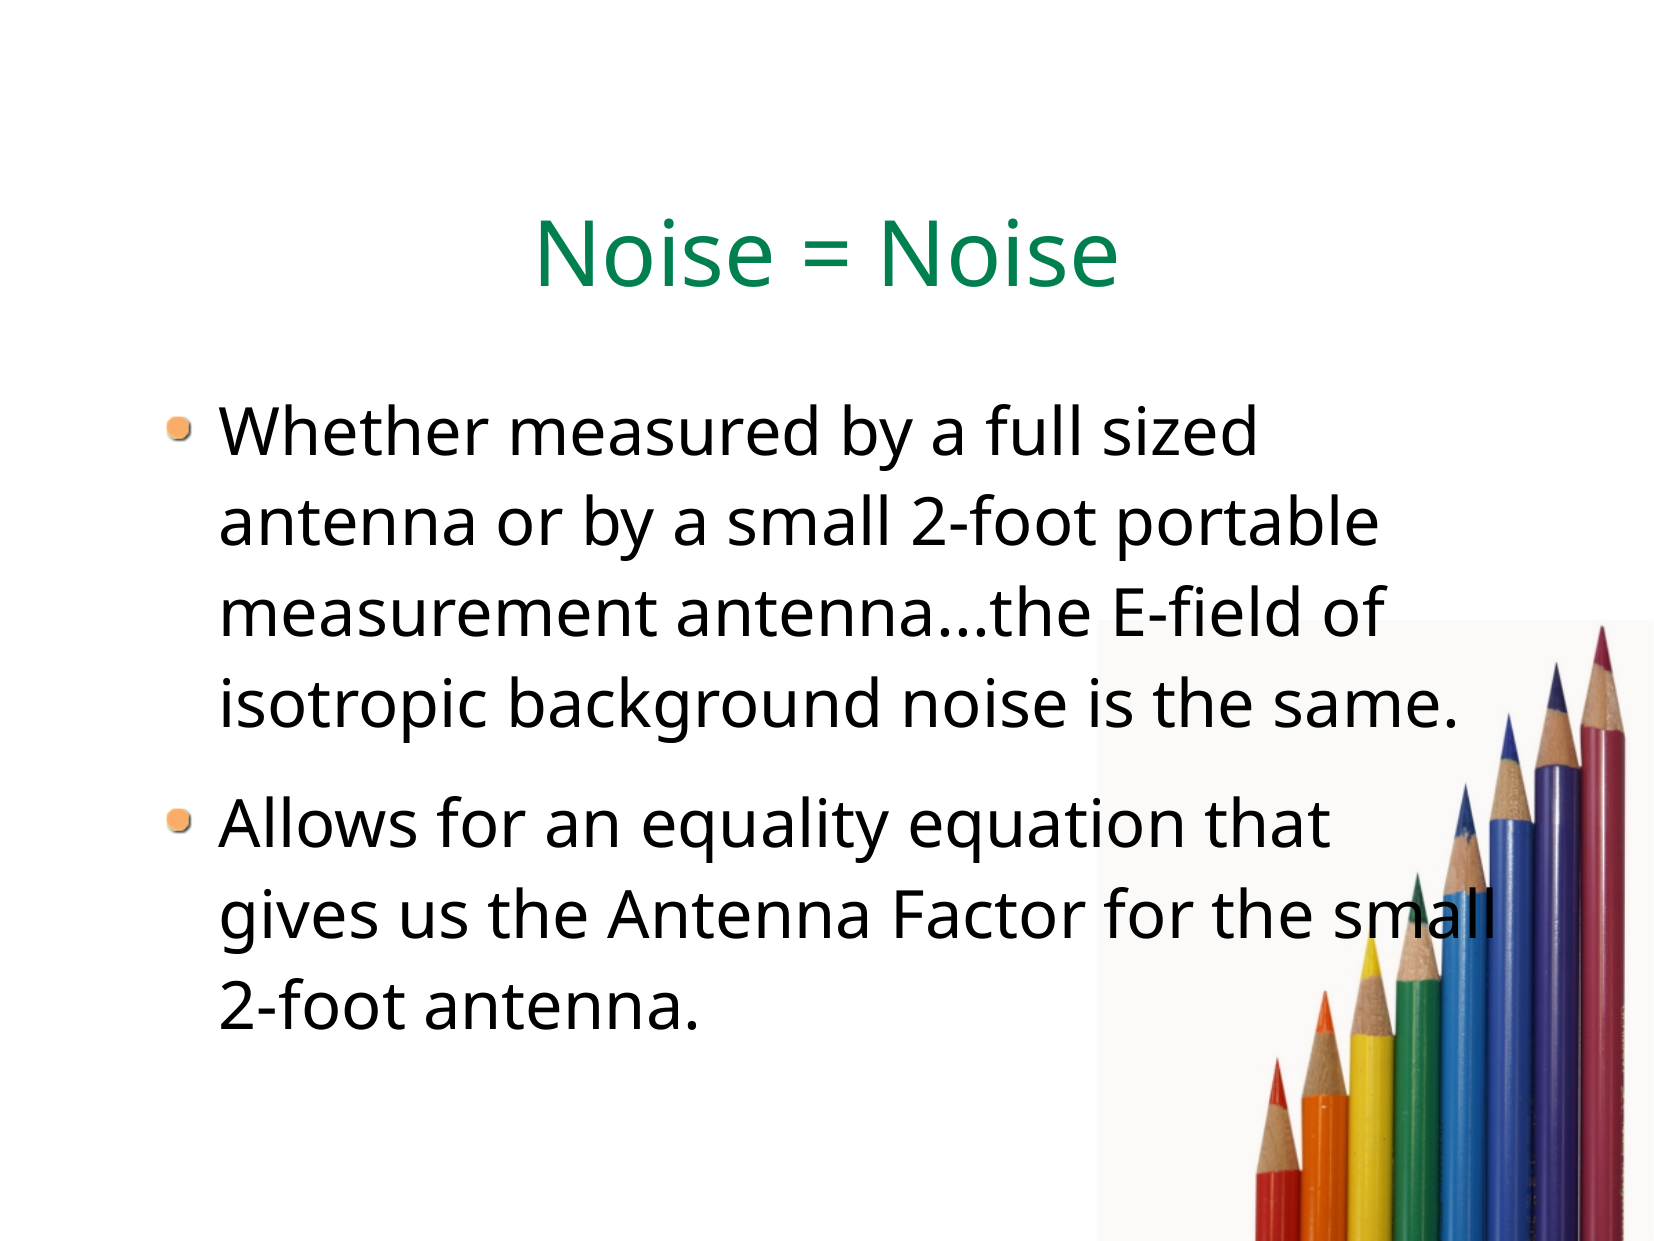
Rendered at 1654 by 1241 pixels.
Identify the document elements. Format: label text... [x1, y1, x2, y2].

picture [0, 0, 1654, 1241]
title Noise = Noise [147, 147, 1506, 355]
list Whether measured by a full sized antenna or by a small 2-foot portable measurement antenna...the E-field of isotropic background noise is the same. Allows for an equality equation that gives us the Antenna Factor for the small 2-foot antenna. [147, 383, 1506, 1104]
